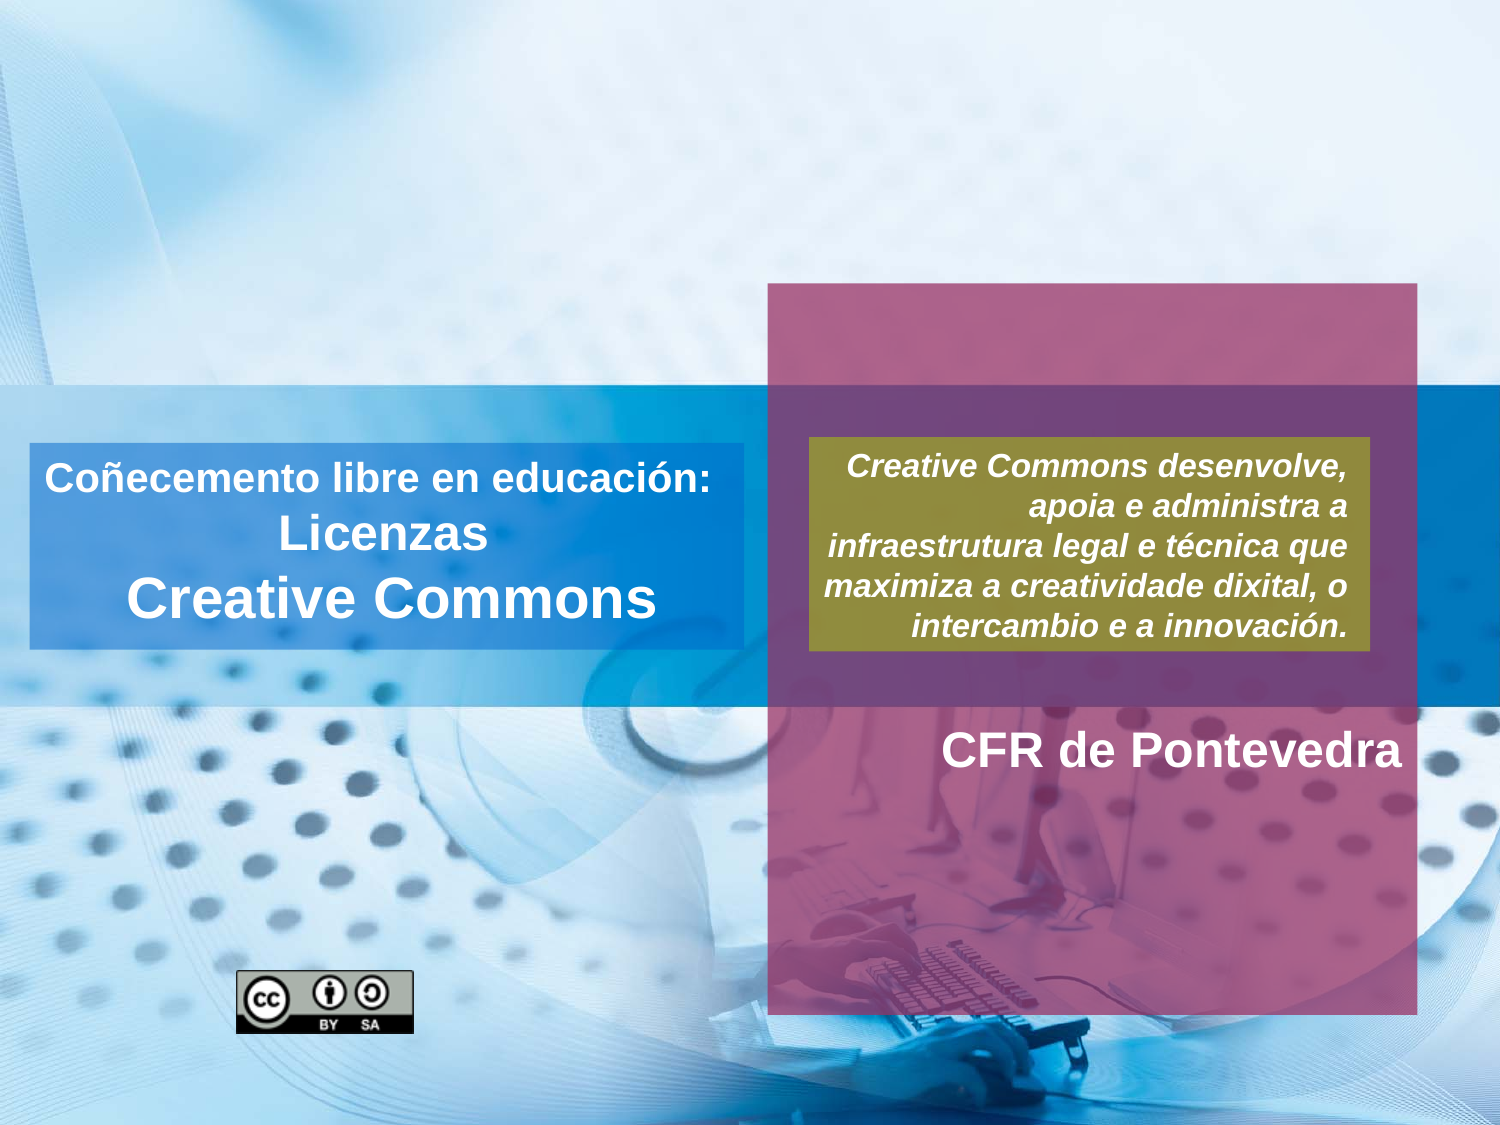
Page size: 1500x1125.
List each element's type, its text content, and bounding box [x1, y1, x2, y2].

text_box Coñecemento libre en educación: Licenzas Creative Commons [29, 442, 745, 650]
text_box Creative Commons desenvolve, apoia e administra a infraestrutura legal e técnica que maximiza a creatividade dixital, o intercambio e a innovación. [809, 437, 1371, 652]
text_box CFR de Pontevedra [767, 283, 1418, 1015]
picture [0, 0, 1500, 1125]
